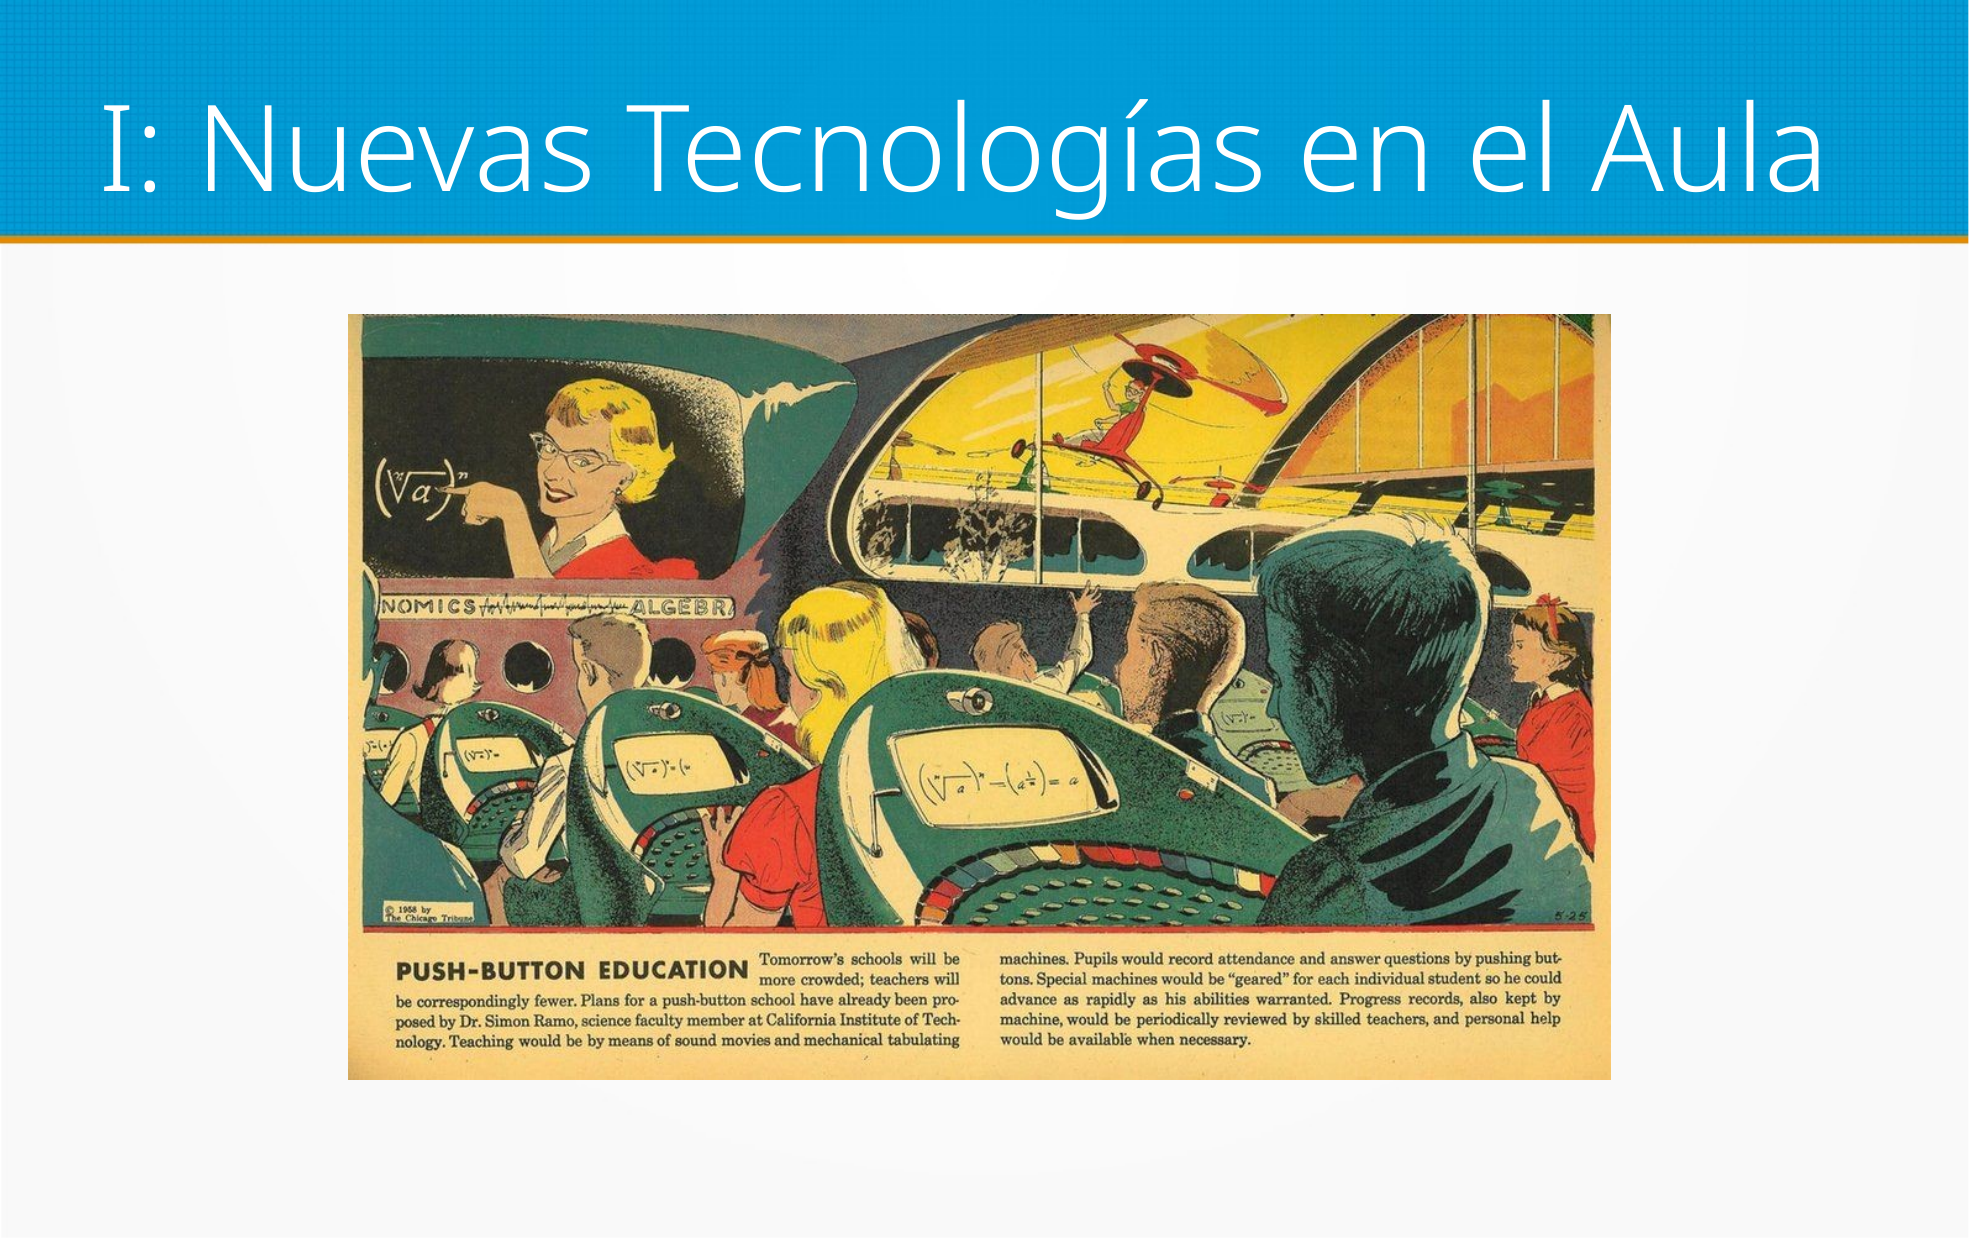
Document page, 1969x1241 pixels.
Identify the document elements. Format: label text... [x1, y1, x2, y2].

picture [0, 233, 1969, 1241]
title I: Nuevas Tecnologías en el Aula [98, 19, 1870, 227]
